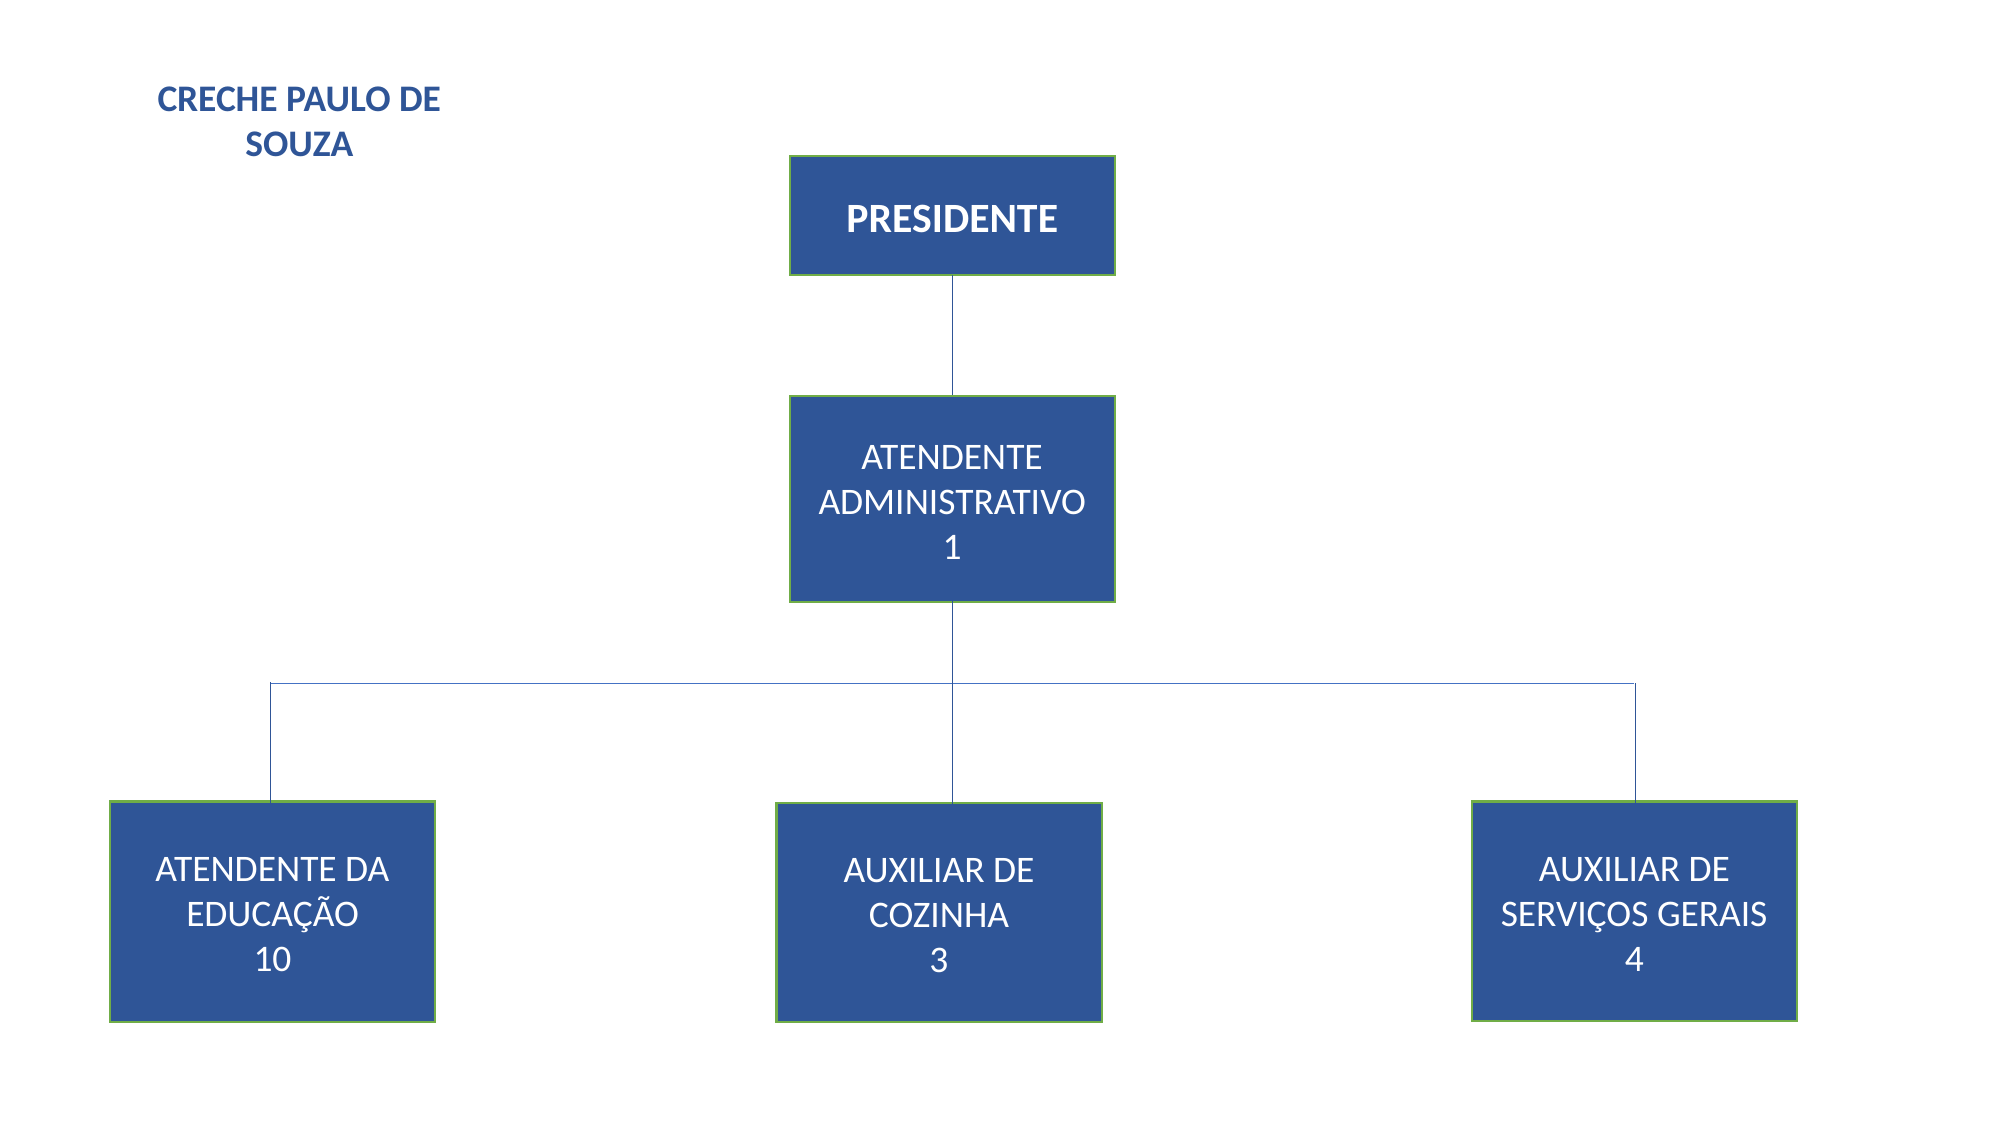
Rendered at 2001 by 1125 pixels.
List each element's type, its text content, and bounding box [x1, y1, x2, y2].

text_box ATENDENTE ADMINISTRATIVO 1 [790, 396, 1115, 602]
text_box AUXILIAR DE COZINHA 3 [777, 803, 1102, 1022]
text_box AUXILIAR DE SERVIÇOS GERAIS 4 [1472, 801, 1797, 1021]
text_box ATENDENTE DA EDUCAÇÃO 10 [110, 801, 435, 1022]
text_box PRESIDENTE [790, 156, 1115, 275]
text_box CRECHE PAULO DE SOUZA [101, 66, 497, 173]
